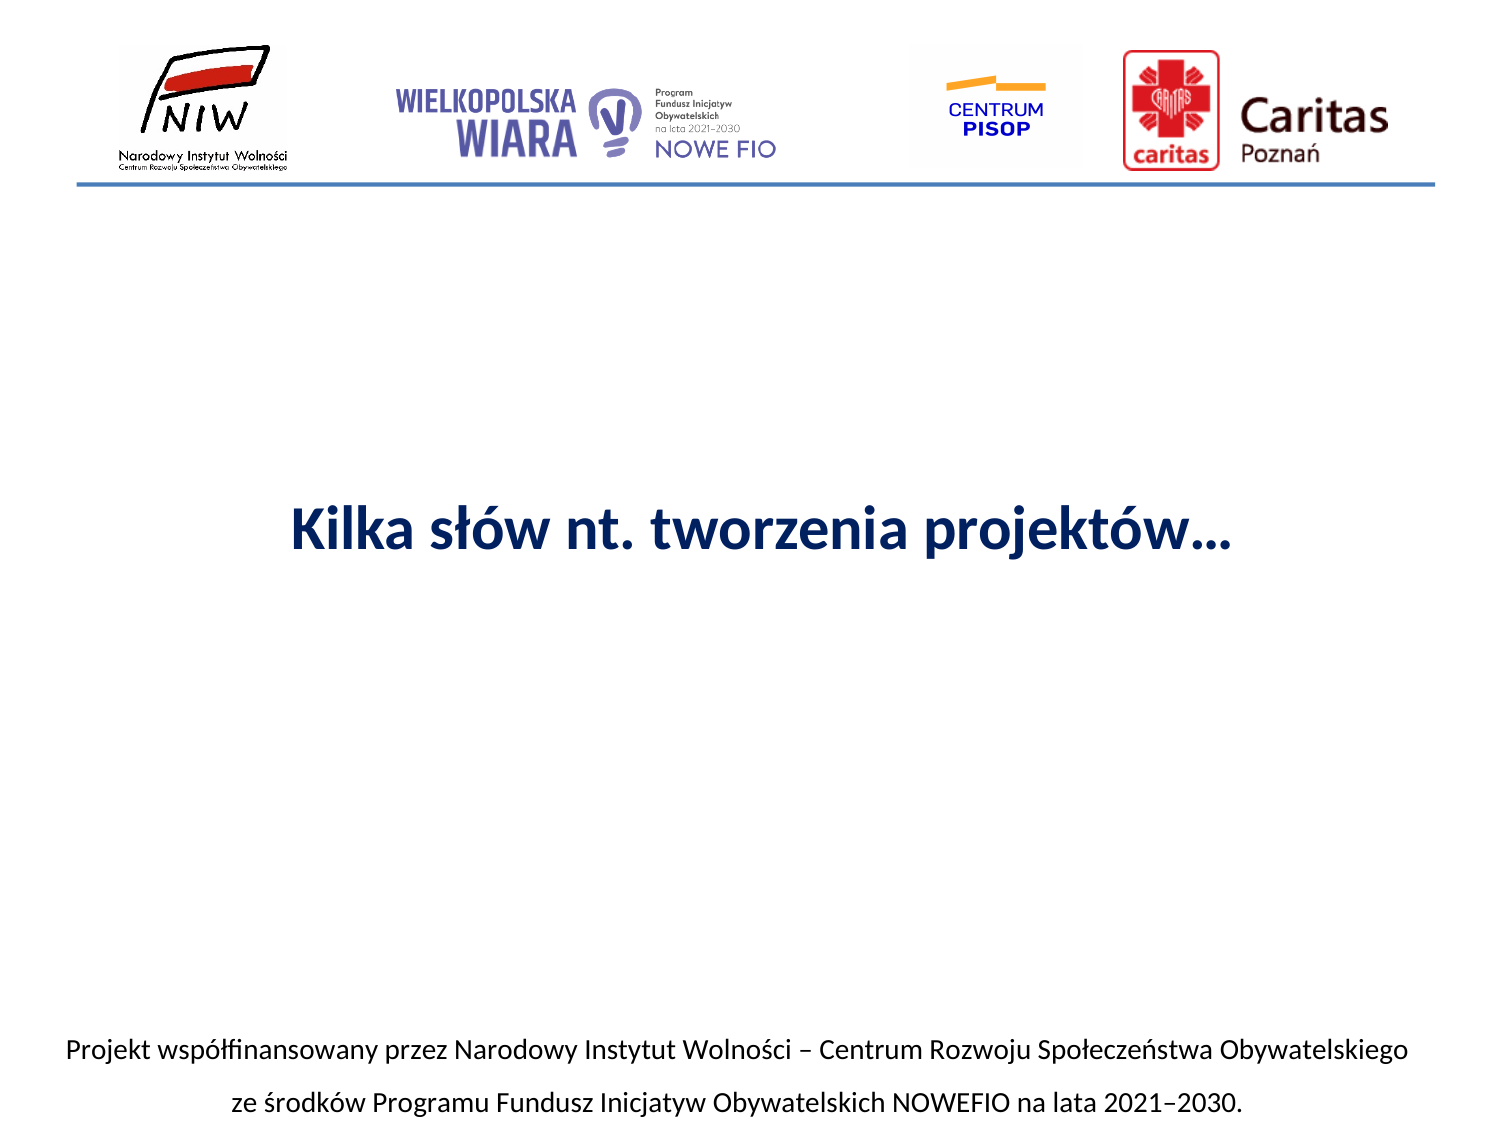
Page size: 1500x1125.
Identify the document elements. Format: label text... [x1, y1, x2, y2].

title Kilka słów nt. tworzenia projektów… [88, 479, 1439, 609]
